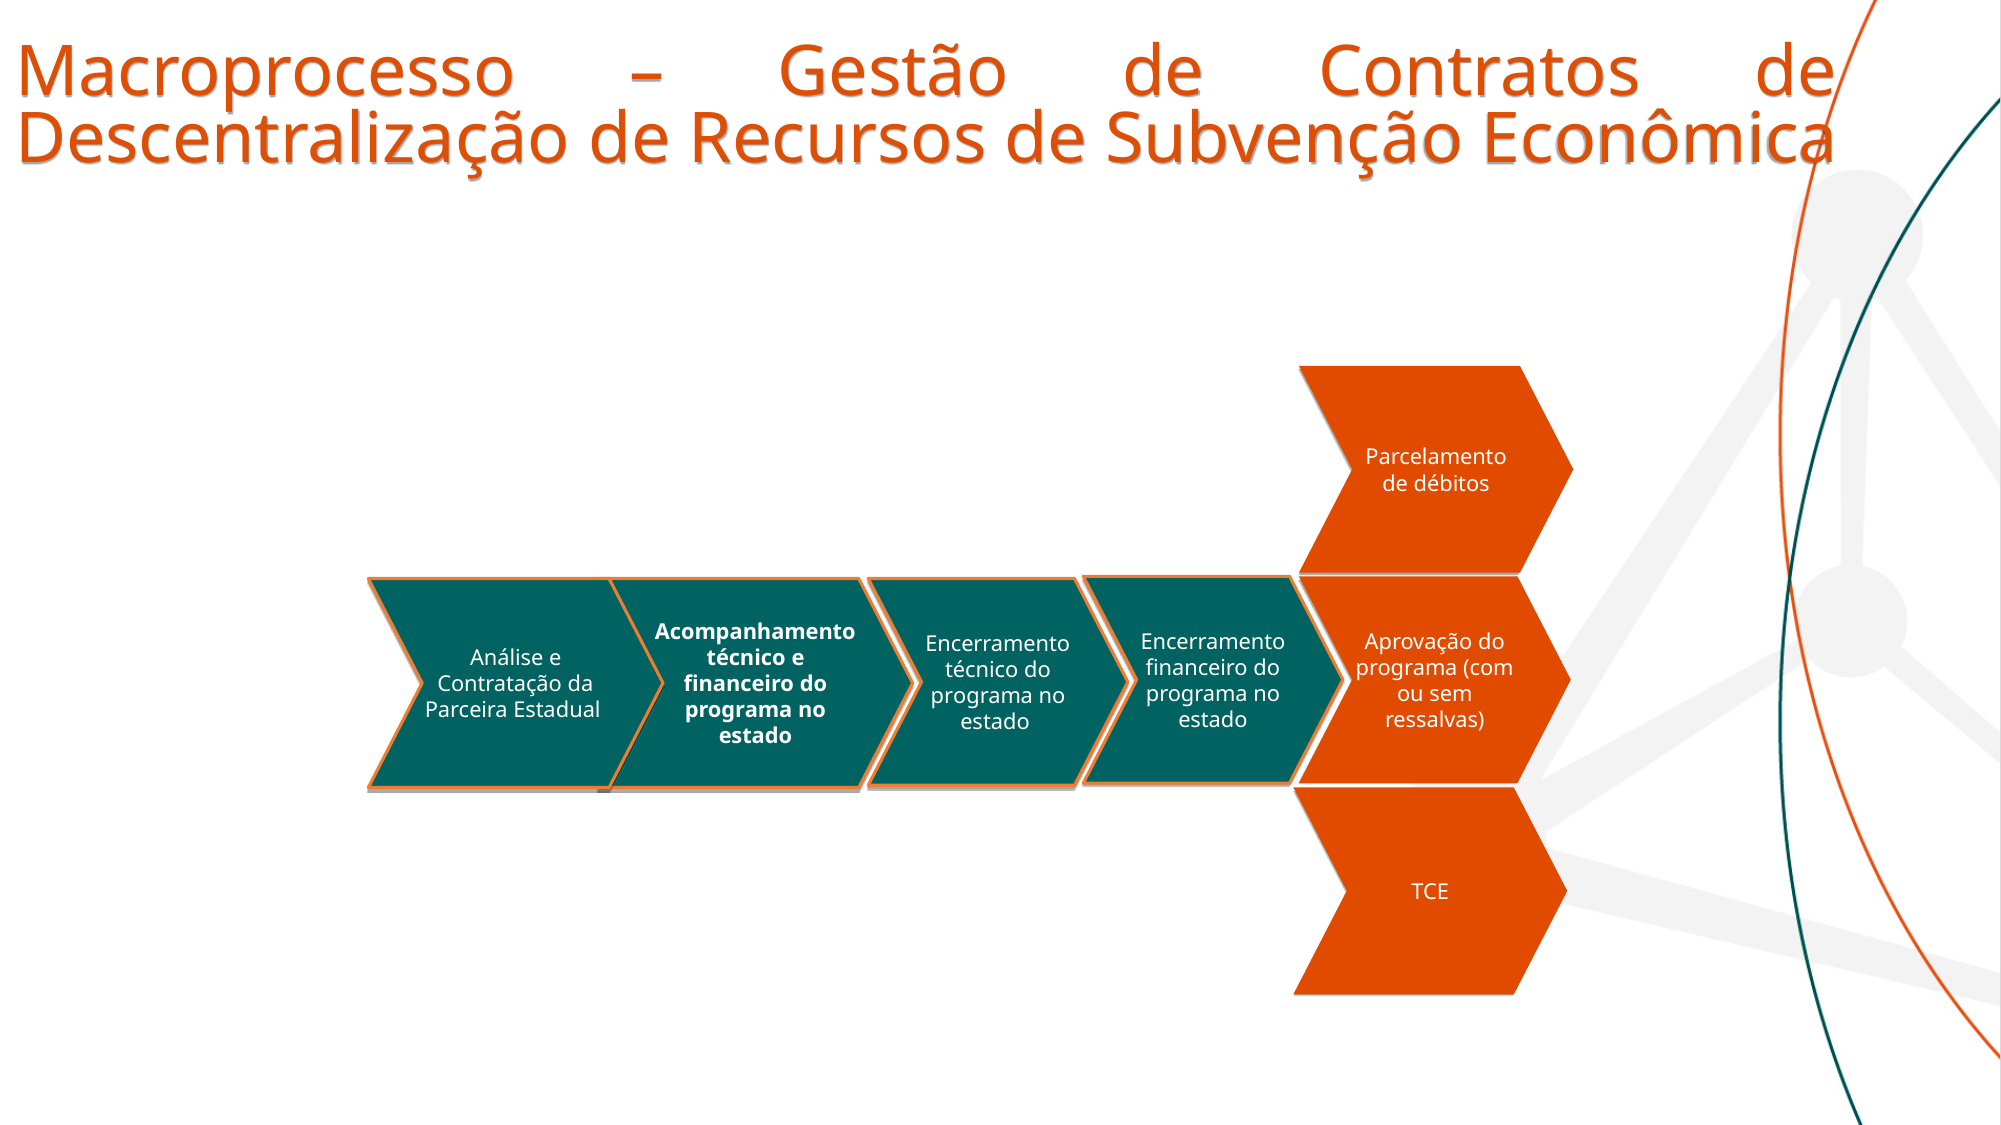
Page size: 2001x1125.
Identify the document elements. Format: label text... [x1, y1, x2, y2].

text_box Parcelamento de débitos [1298, 365, 1574, 573]
text_box Análise e Contratação da Parceira Estadual [368, 578, 664, 788]
text_box Aprovação do programa (com ou sem ressalvas) [1298, 576, 1571, 784]
text_box Encerramento financeiro do programa no estado [1083, 576, 1343, 784]
text_box Macroprocesso – Gestão de Contratos de Descentralização de Recursos de Subvenção Econômica [0, 33, 1942, 200]
text_box TCE [1293, 787, 1568, 995]
text_box Acompanhamento técnico e financeiro do programa no estado [610, 578, 913, 788]
text_box Encerramento técnico do programa no estado [868, 578, 1128, 786]
